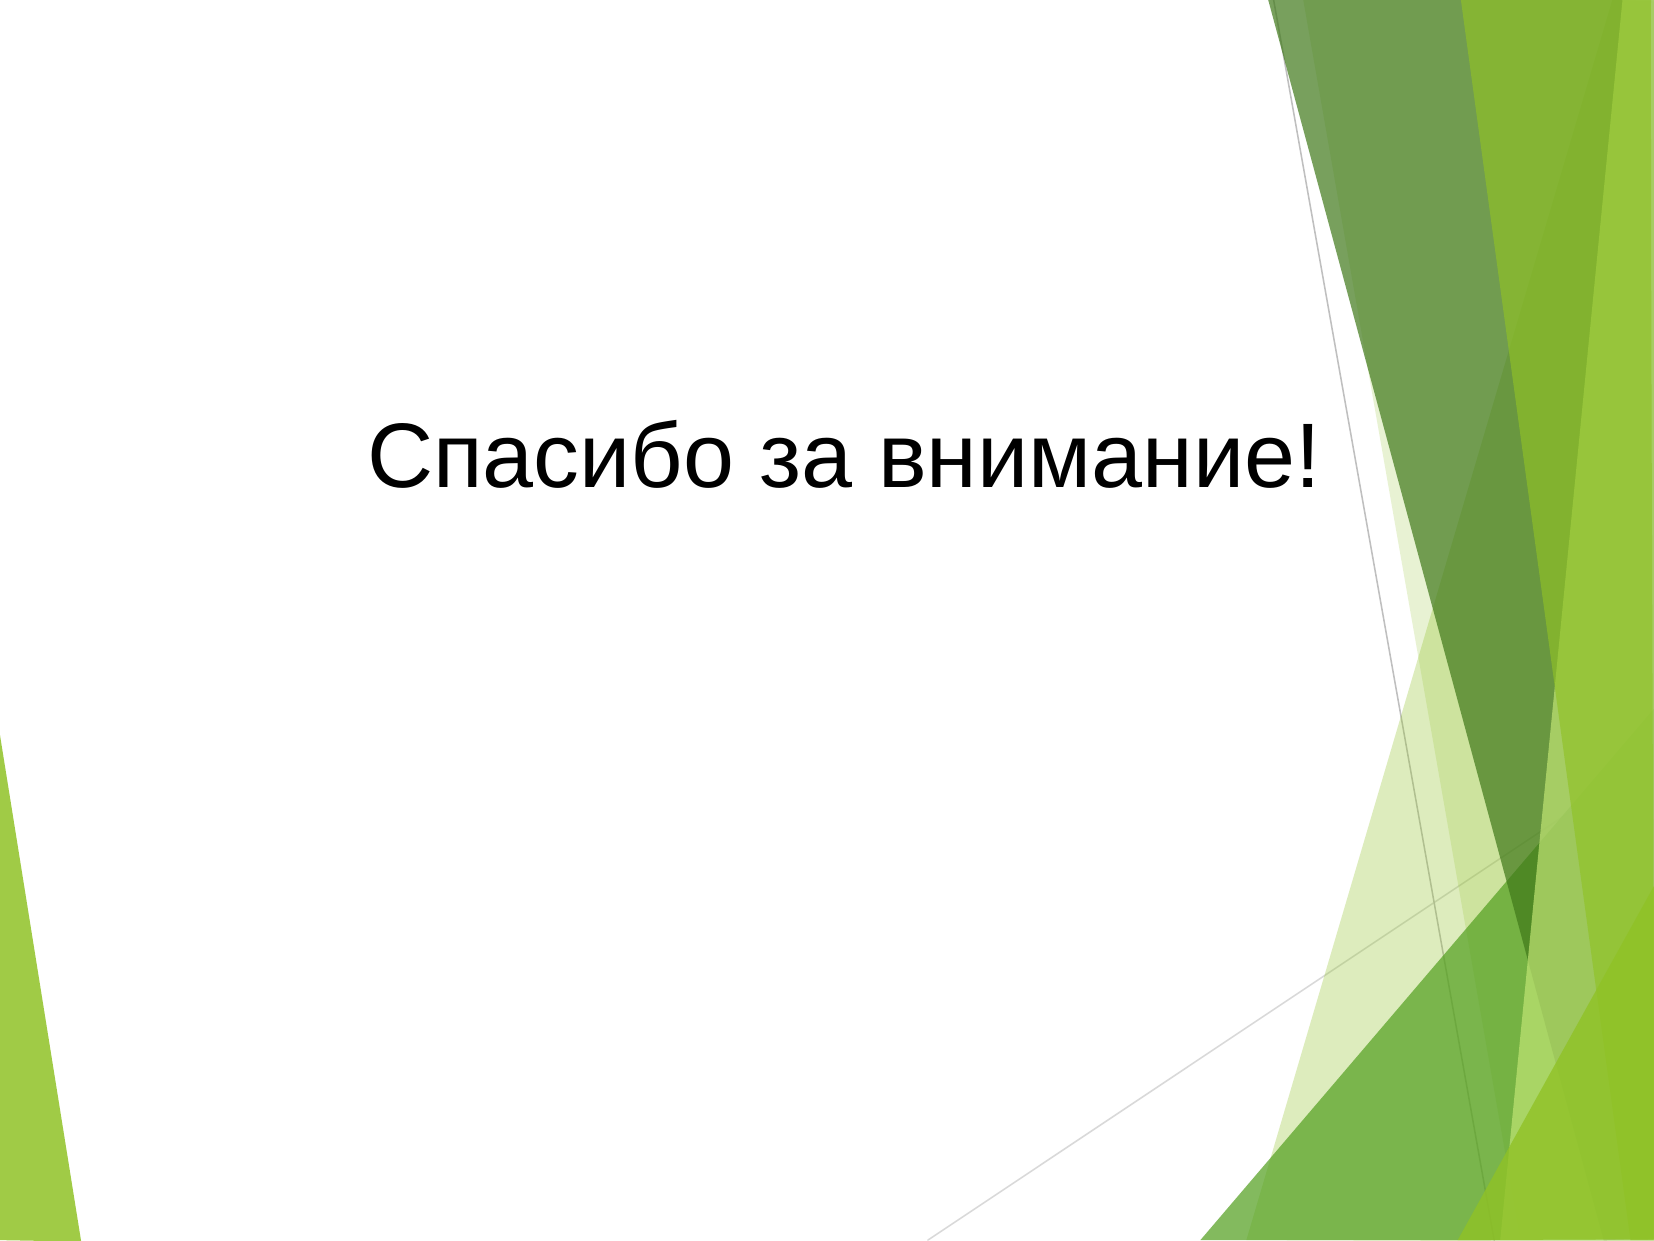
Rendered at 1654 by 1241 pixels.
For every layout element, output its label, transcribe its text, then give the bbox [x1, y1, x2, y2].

title Спасибо за внимание! [82, 49, 1607, 863]
